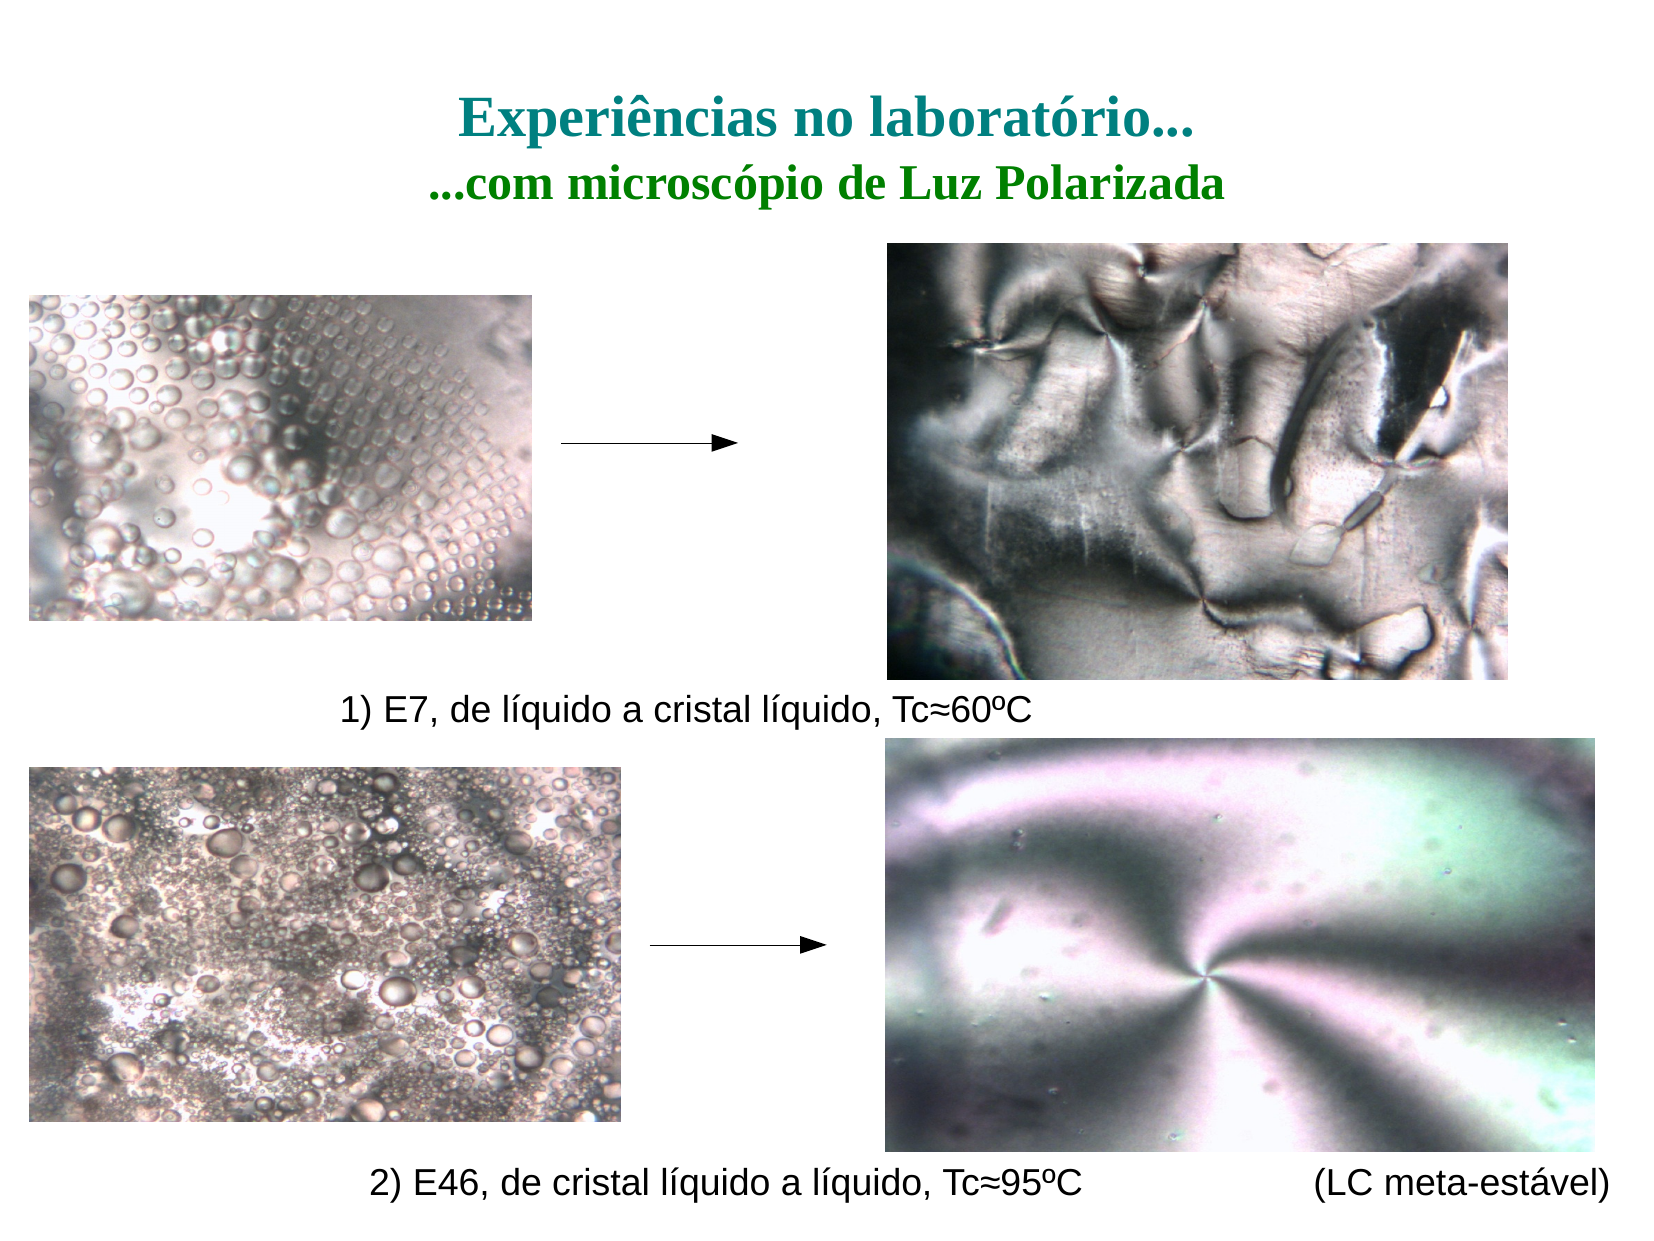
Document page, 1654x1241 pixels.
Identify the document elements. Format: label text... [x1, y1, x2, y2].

picture [887, 243, 1508, 680]
text_box ...com microscópio de Luz Polarizada [400, 147, 1241, 219]
title Experiências no laboratório... [59, 56, 1595, 178]
text_box (LC meta-estável) [1298, 1153, 1626, 1211]
picture [29, 767, 621, 1123]
text_box 2) E46, de cristal líquido a líquido, Tc≈95ºC [354, 1153, 1099, 1211]
picture [29, 295, 532, 621]
text_box 1) E7, de líquido a cristal líquido, Tc≈60ºC [324, 681, 1048, 739]
picture [885, 738, 1595, 1152]
